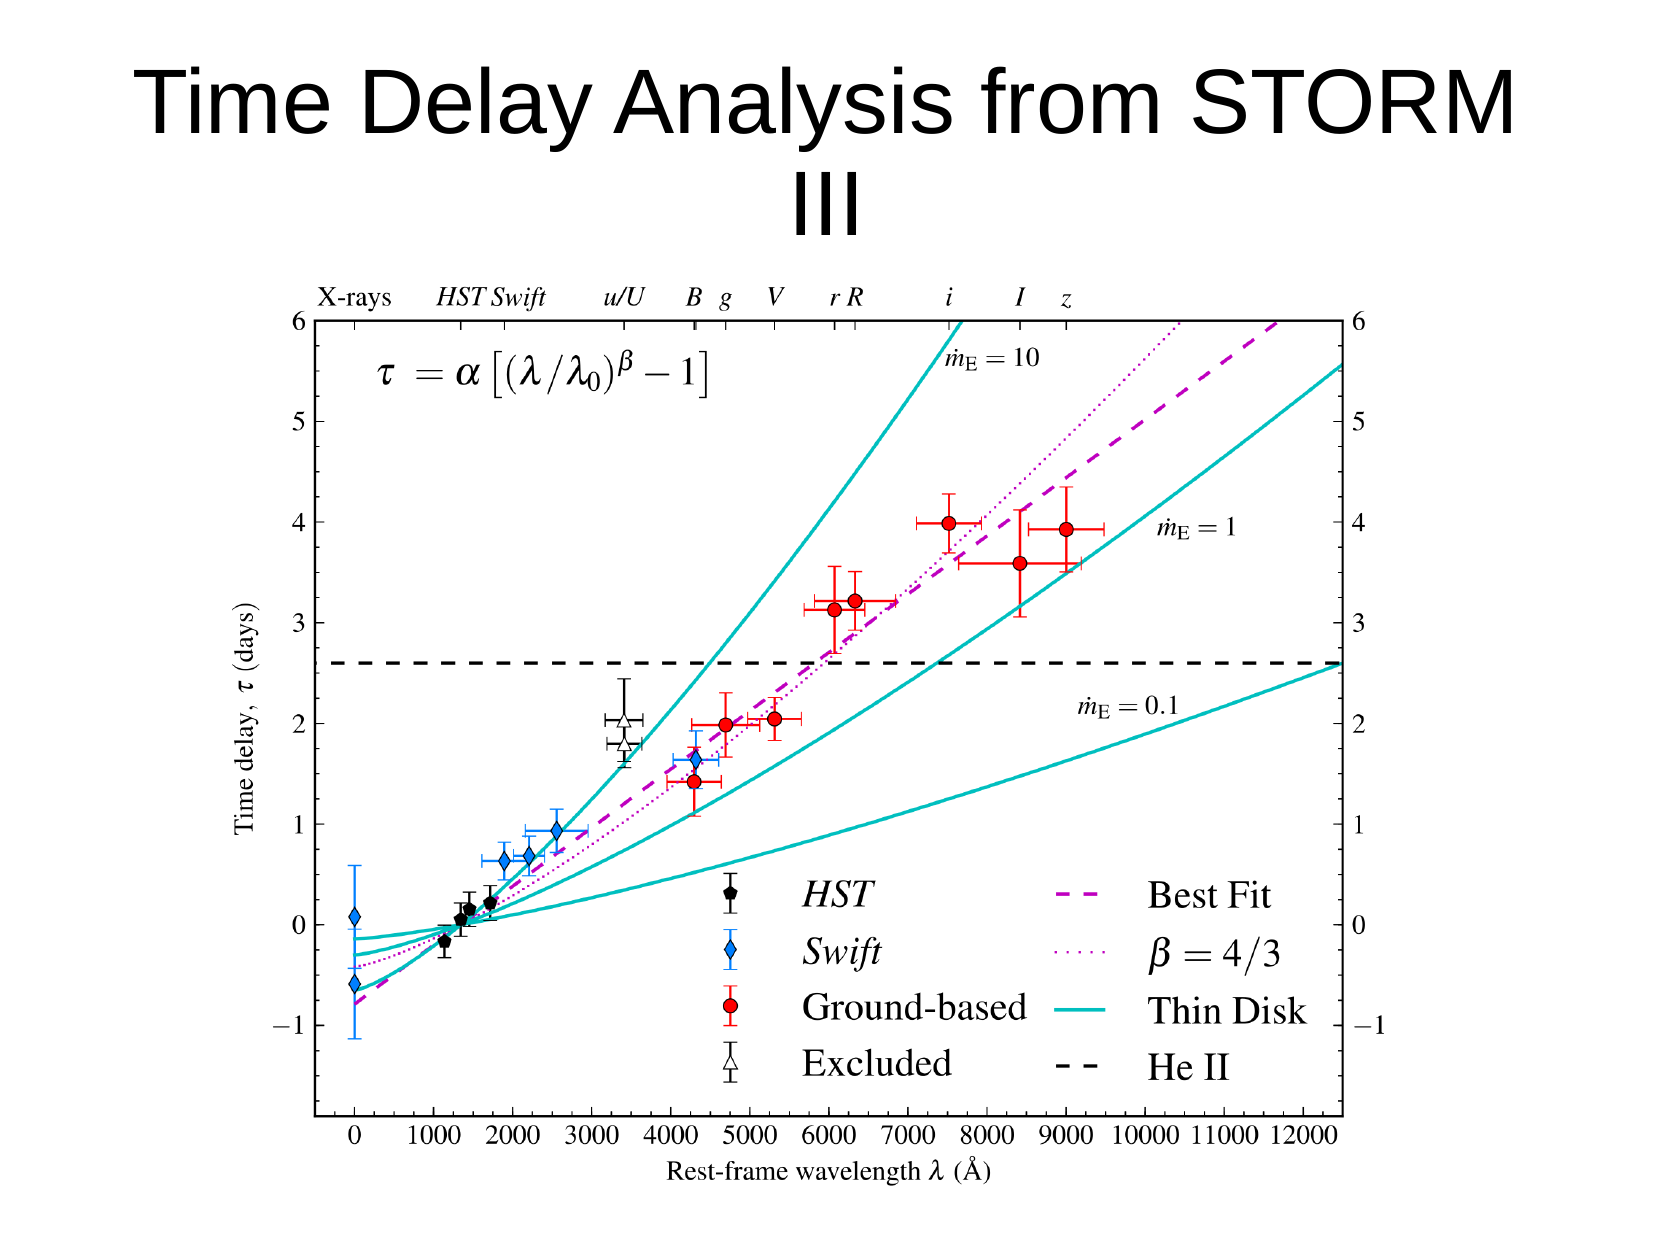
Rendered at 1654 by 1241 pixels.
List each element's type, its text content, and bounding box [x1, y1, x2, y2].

picture [207, 256, 1406, 1195]
title Time Delay Analysis from STORM III [82, 49, 1571, 257]
